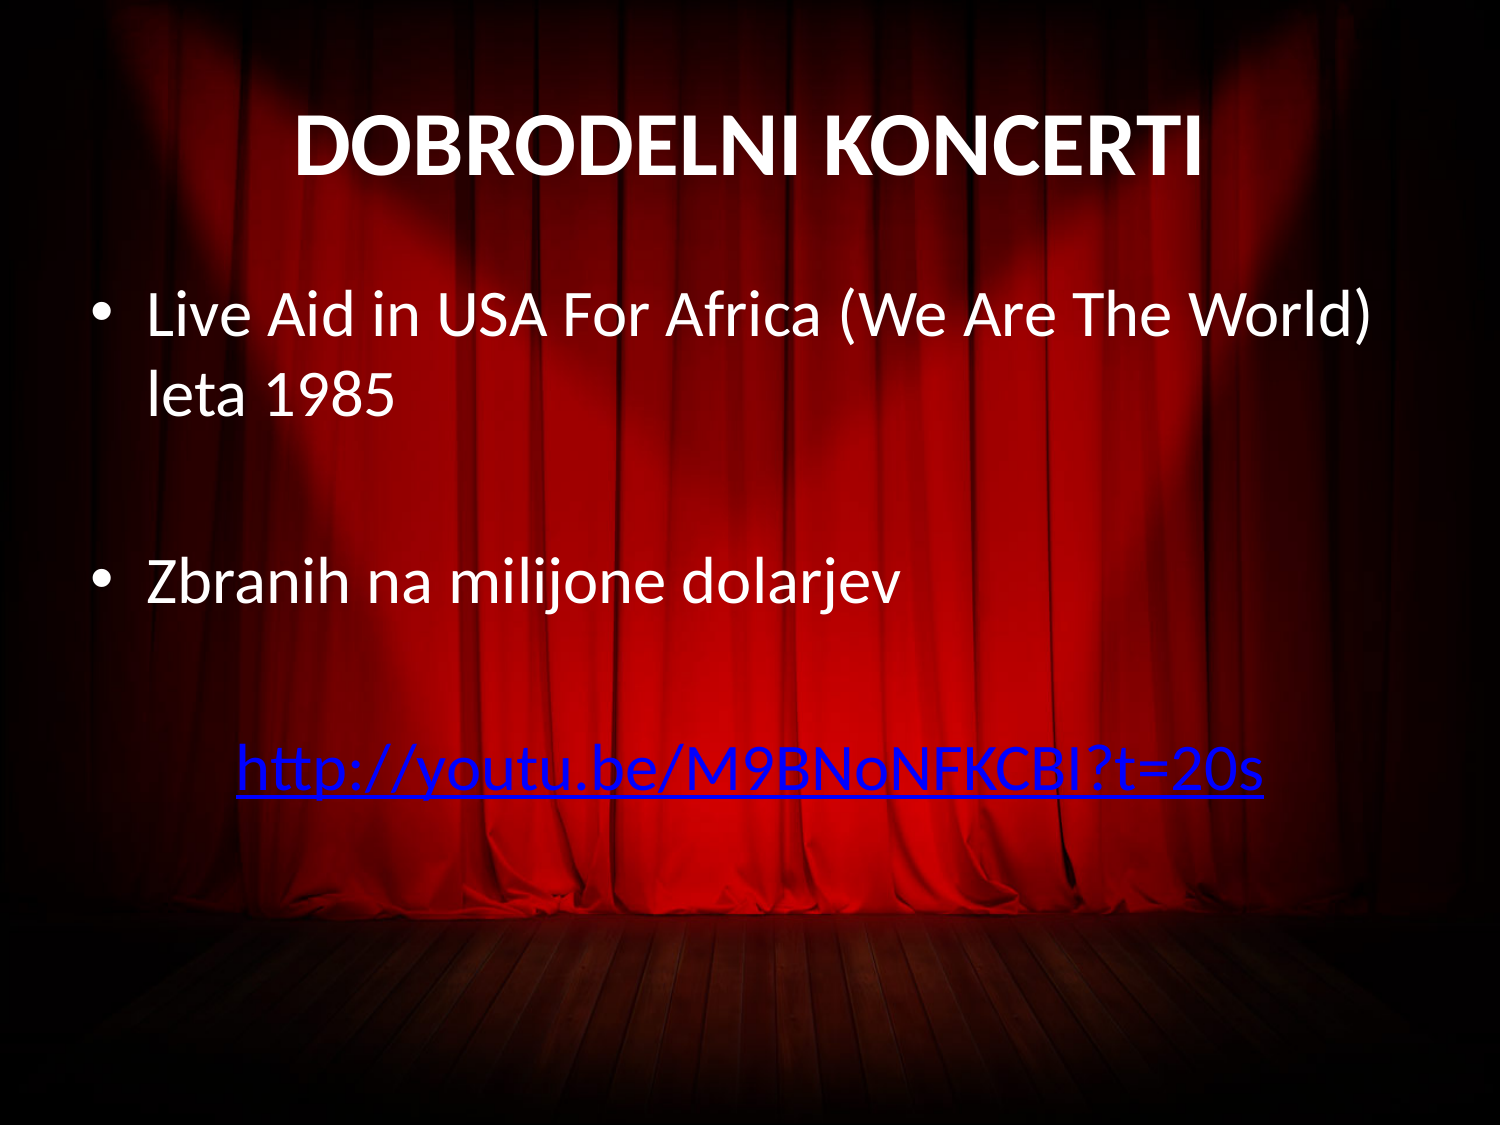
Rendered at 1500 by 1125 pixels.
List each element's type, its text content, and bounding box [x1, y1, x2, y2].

picture [0, 0, 1500, 1125]
list Live Aid in USA For Africa (We Are The World) leta 1985 Zbranih na milijone dolarjev http://youtu.be/M9BNoNFKCBI?t=20s [75, 262, 1425, 1005]
title DOBRODELNI KONCERTI [75, 45, 1425, 233]
